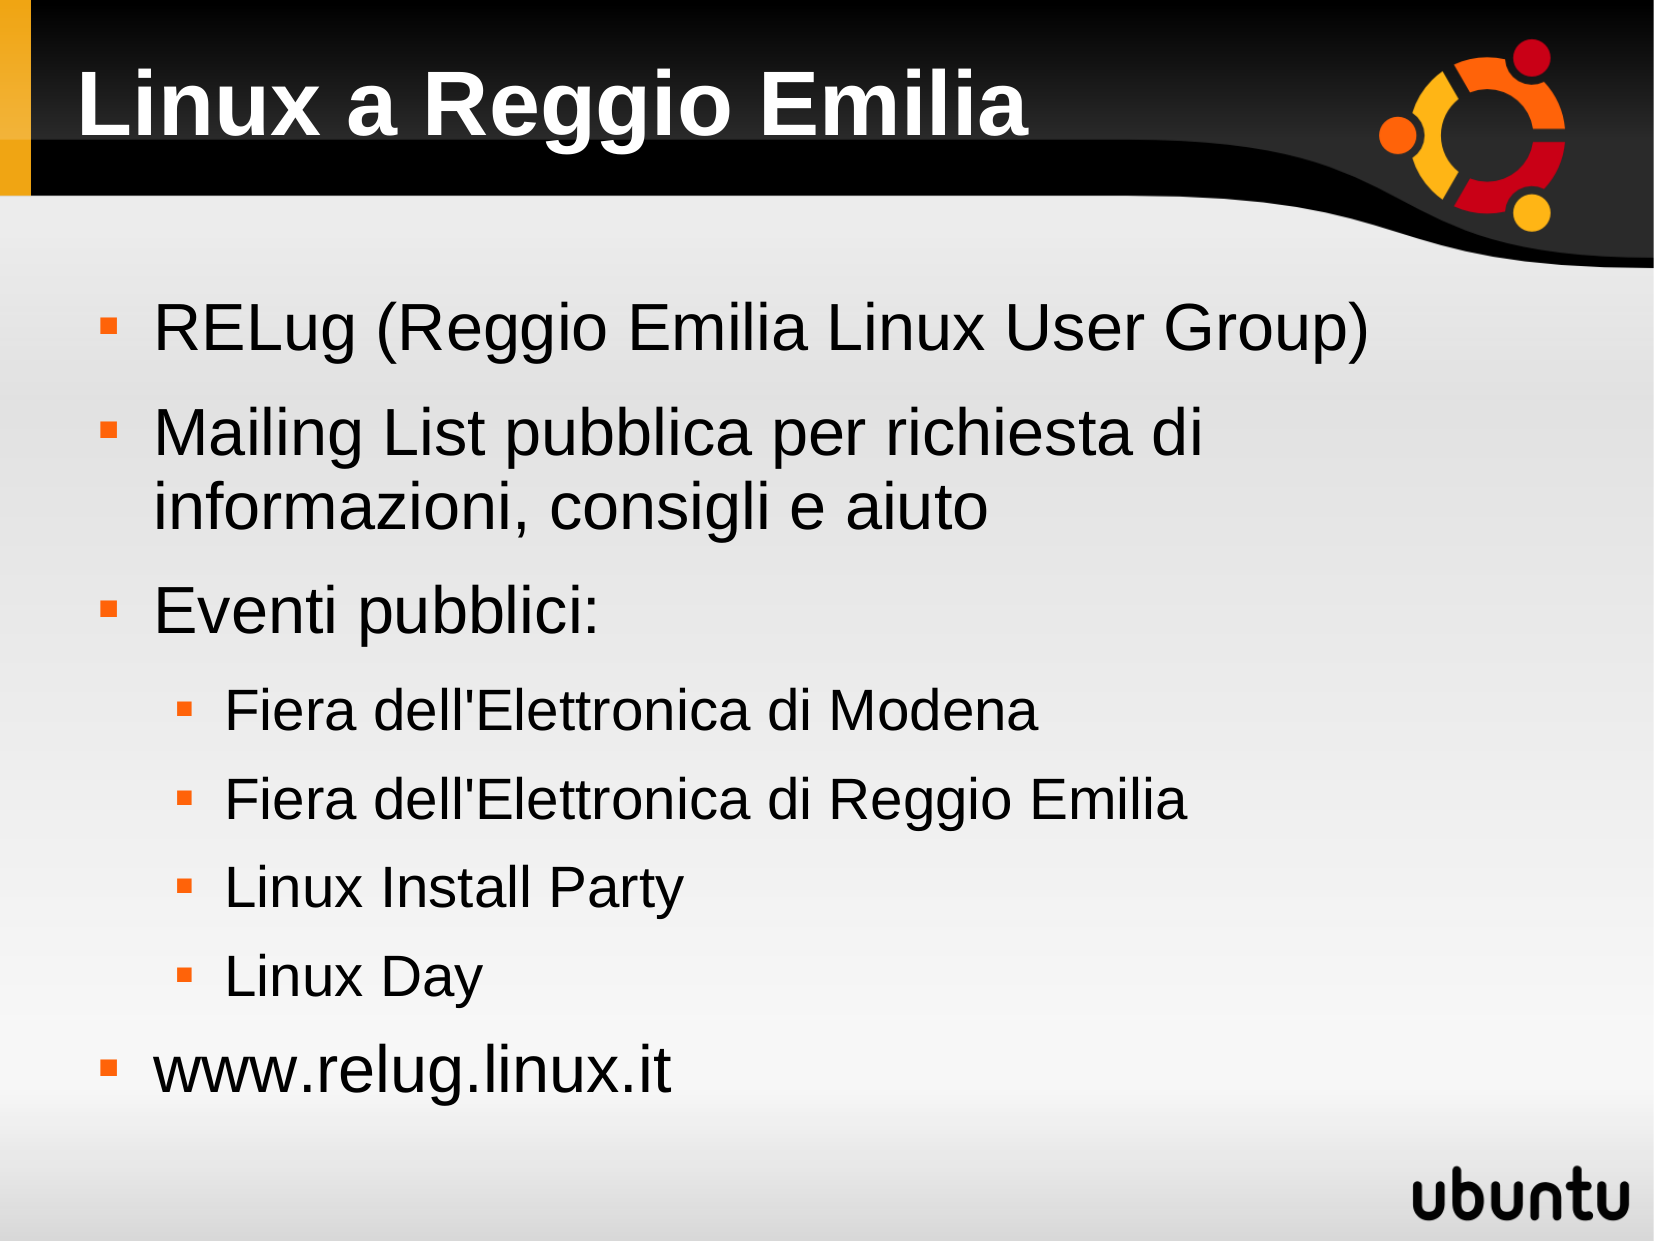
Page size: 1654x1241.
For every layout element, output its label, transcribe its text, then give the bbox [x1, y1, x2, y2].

title Linux a Reggio Emilia [76, 7, 1565, 200]
list RELug (Reggio Emilia Linux User Group) Mailing List pubblica per richiesta di informazioni, consigli e aiuto Eventi pubblici: Fiera dell'Elettronica di Modena Fiera dell'Elettronica di Reggio Emilia Linux Install Party Linux Day www.relug.linux.it [82, 290, 1571, 1108]
picture [0, 0, 1654, 1241]
